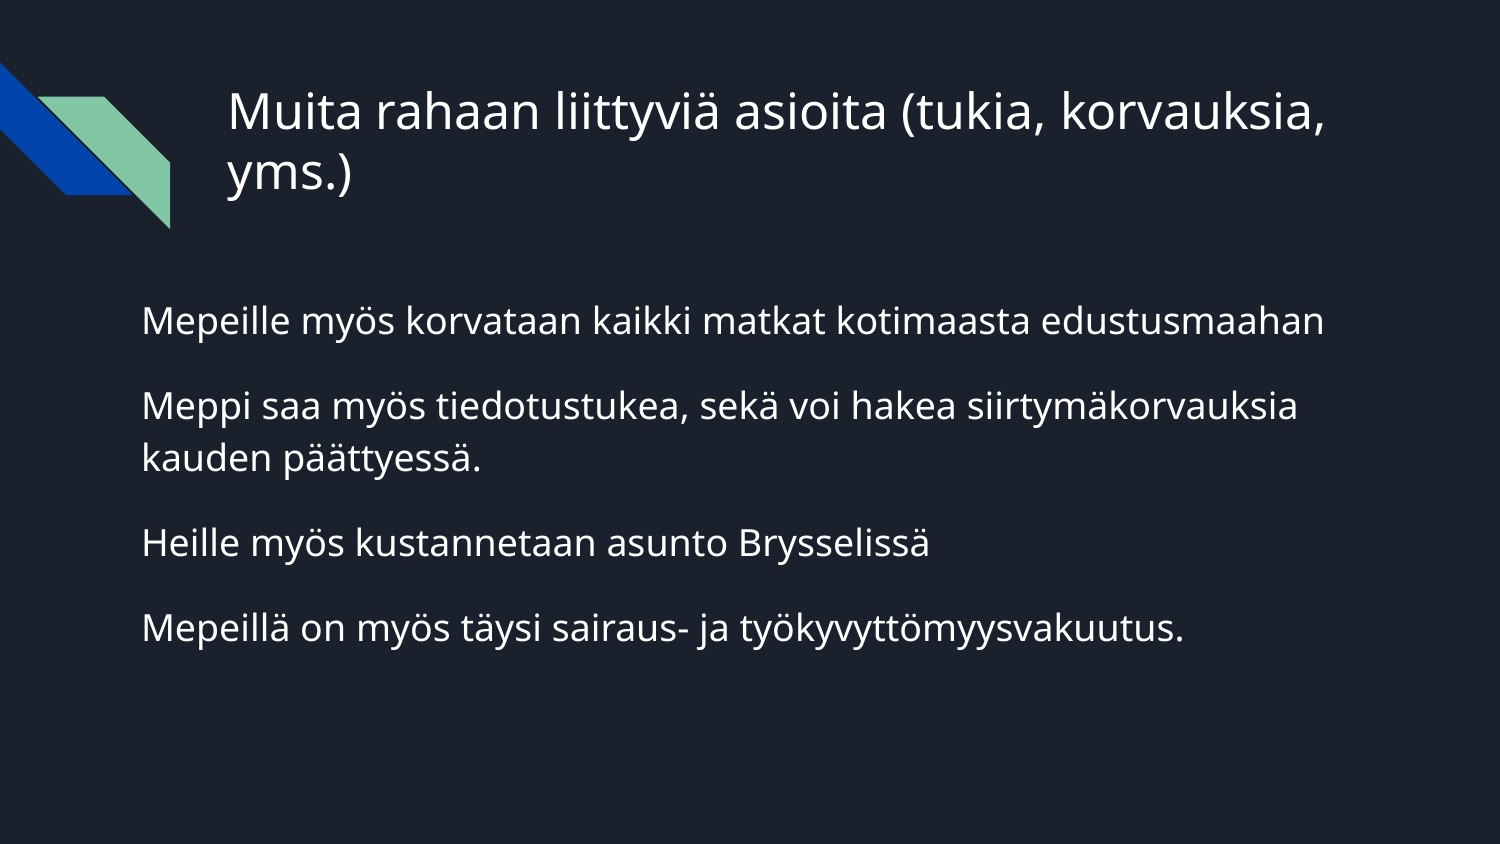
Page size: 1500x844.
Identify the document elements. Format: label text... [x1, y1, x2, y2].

title Muita rahaan liittyviä asioita (tukia, korvauksia, yms.) [212, 64, 1368, 196]
list Mepeille myös korvataan kaikki matkat kotimaasta edustusmaahan Meppi saa myös tiedotustukea, sekä voi hakea siirtymäkorvauksia kauden päättyessä. Heille myös kustannetaan asunto Brysselissä Mepeillä on myös täysi sairaus- ja työkyvyttömyysvakuutus. [51, 196, 1449, 758]
